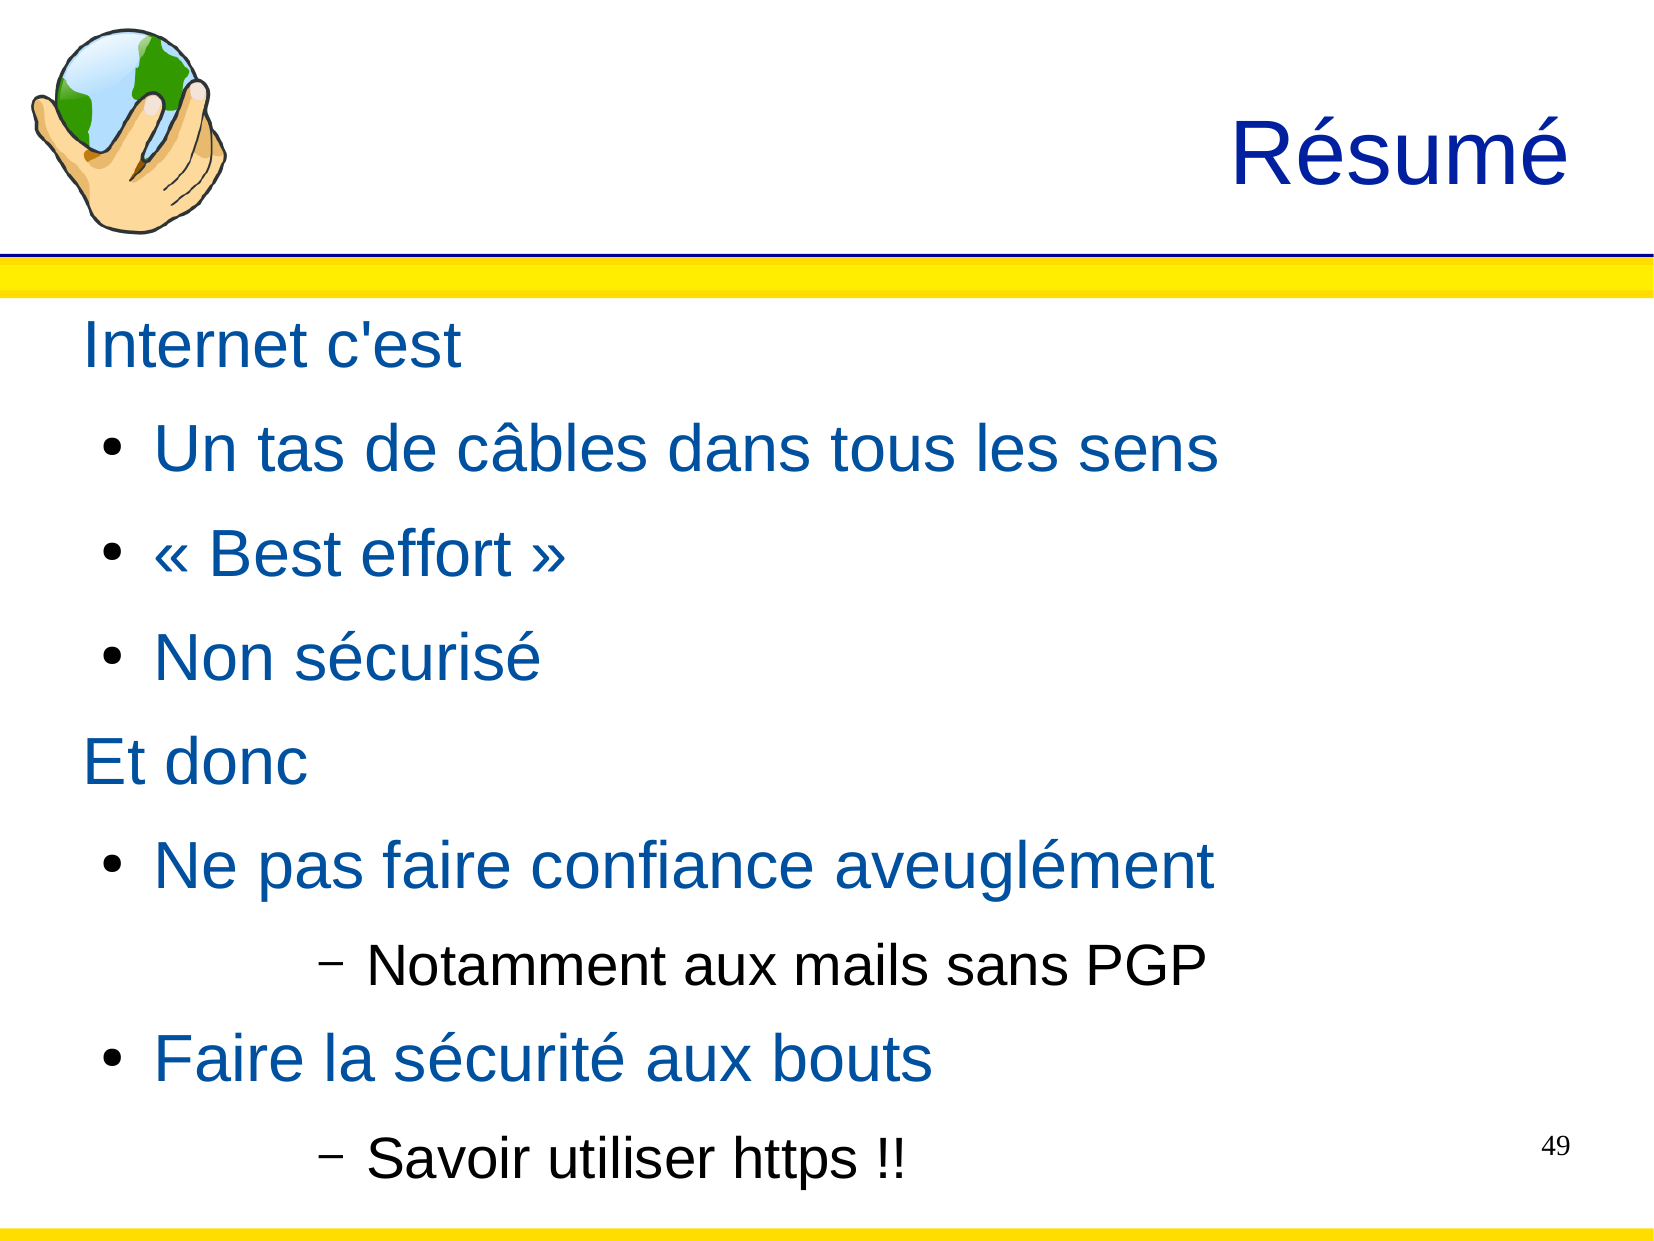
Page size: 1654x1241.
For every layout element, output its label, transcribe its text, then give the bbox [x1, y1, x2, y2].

title Résumé [372, 49, 1571, 257]
list Internet c'est Un tas de câbles dans tous les sens « Best effort » Non sécurisé Et donc Ne pas faire confiance aveuglément Notamment aux mails sans PGP Faire la sécurité aux bouts Savoir utiliser https !! [82, 307, 1571, 1191]
picture [11, 14, 246, 248]
